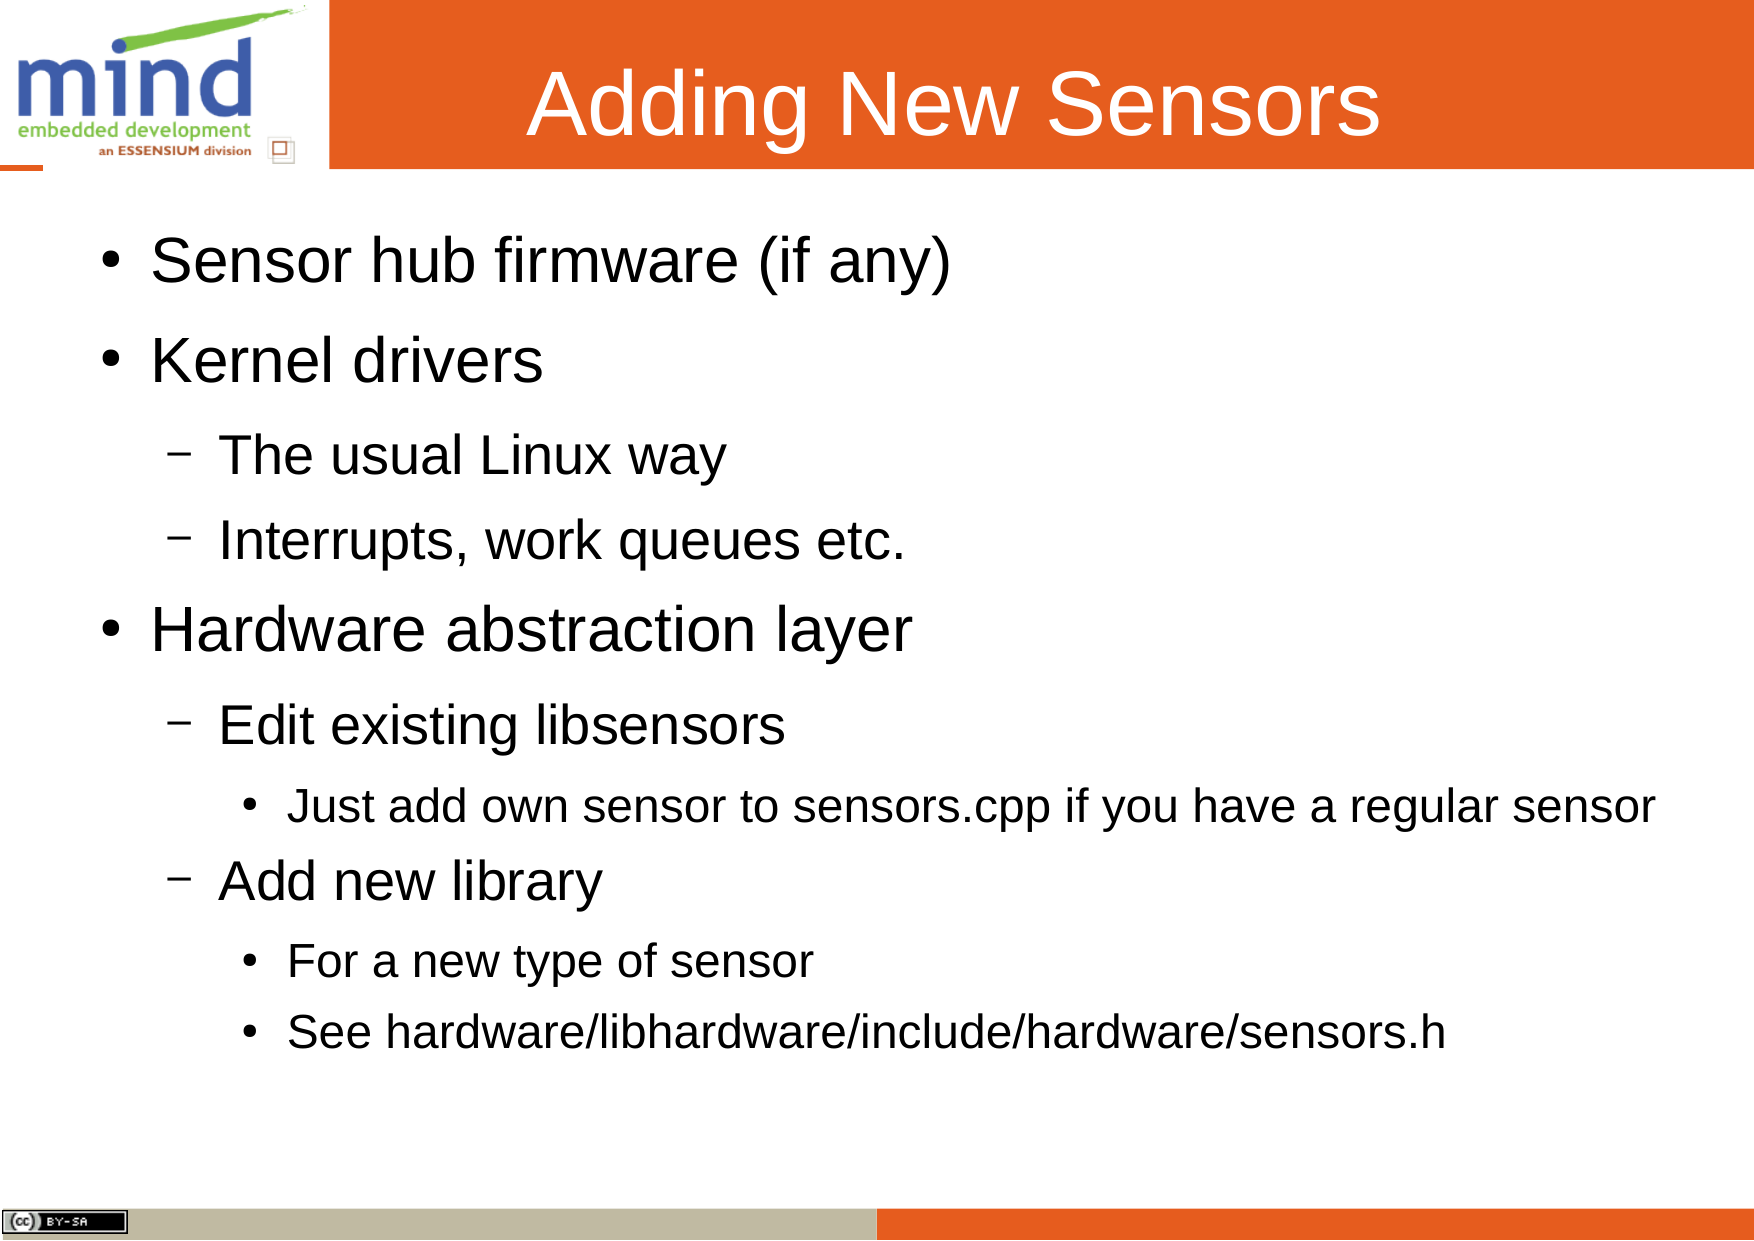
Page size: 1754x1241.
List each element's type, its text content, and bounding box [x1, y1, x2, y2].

list Sensor hub firmware (if any) Kernel drivers The usual Linux way Interrupts, work queues etc. Hardware abstraction layer Edit existing libsensors Just add own sensor to sensors.cpp if you have a regular sensor Add new library For a new type of sensor See hardware/libhardware/include/hardware/sensors.h [82, 224, 1662, 1111]
picture [2, 1210, 128, 1234]
title Adding New Sensors [165, 0, 1744, 208]
picture [5, 5, 165, 164]
